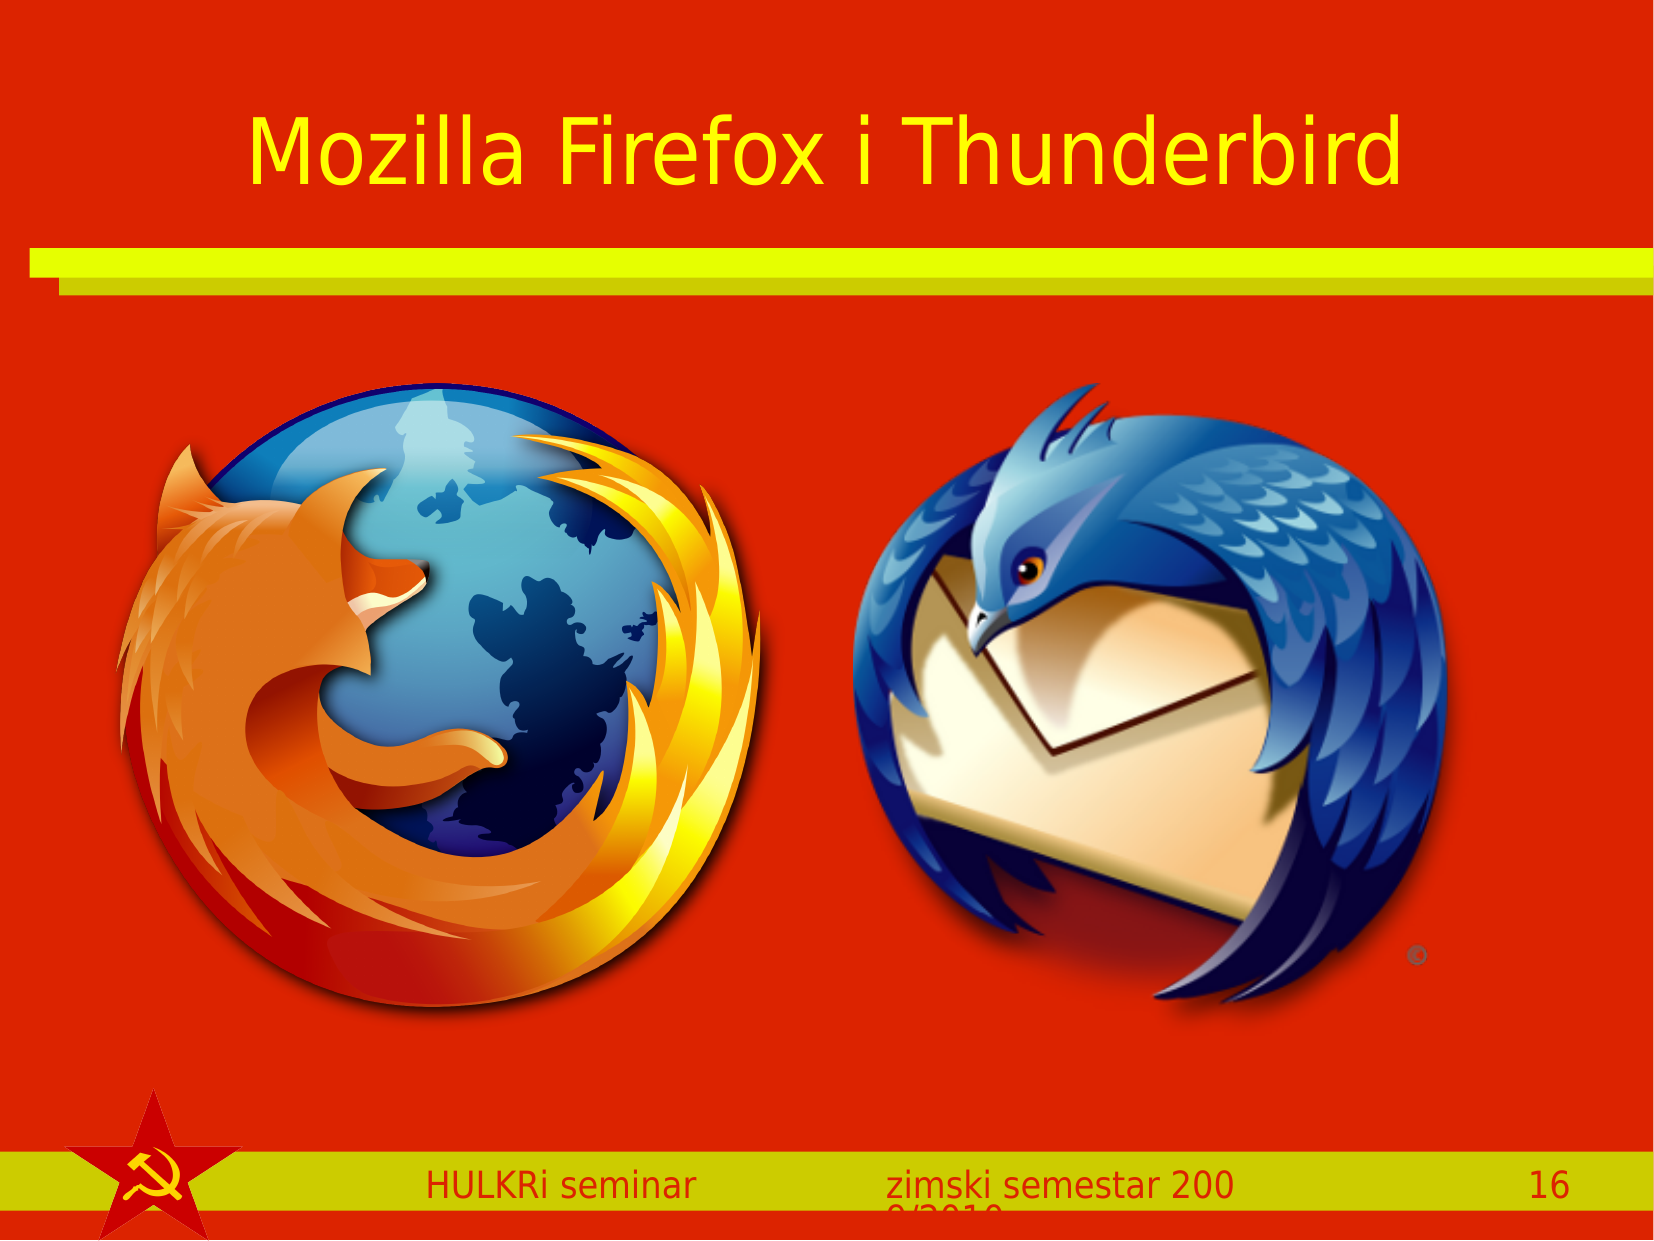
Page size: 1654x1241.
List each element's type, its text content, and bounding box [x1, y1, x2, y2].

picture [853, 383, 1477, 1040]
title Mozilla Firefox i Thunderbird [82, 49, 1571, 257]
picture [103, 383, 798, 1049]
picture [64, 1088, 243, 1241]
